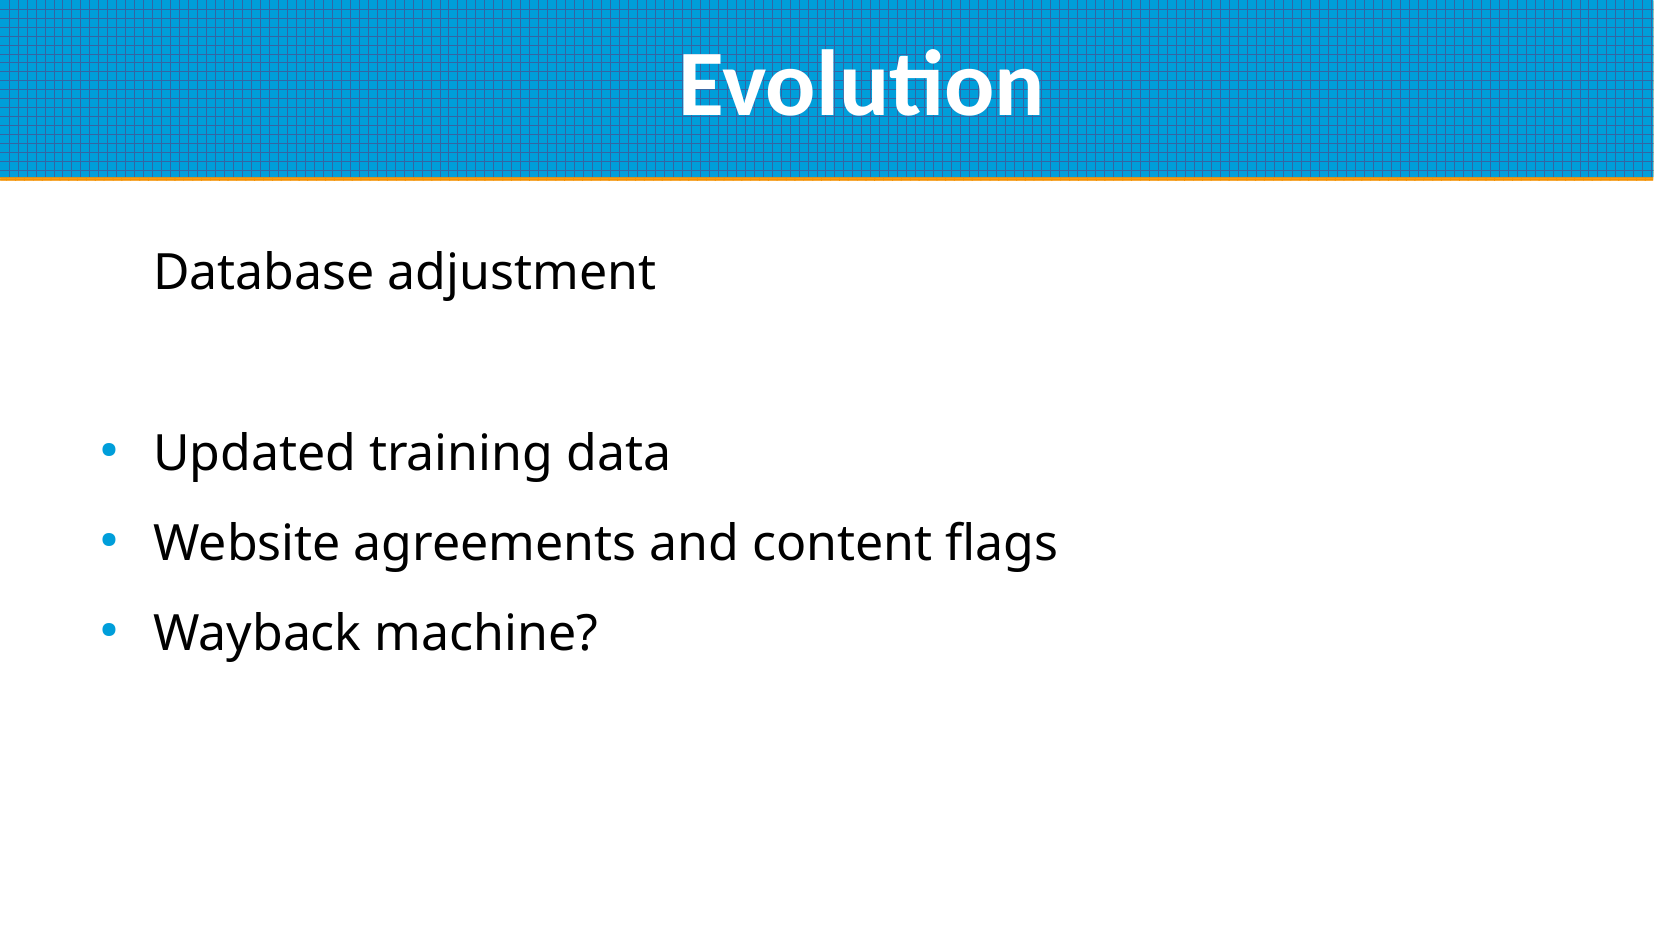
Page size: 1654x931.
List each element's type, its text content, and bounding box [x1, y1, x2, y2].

title Evolution [82, 14, 1571, 171]
list Database adjustment Updated training data Website agreements and content flags Wayback machine? [82, 236, 1563, 811]
